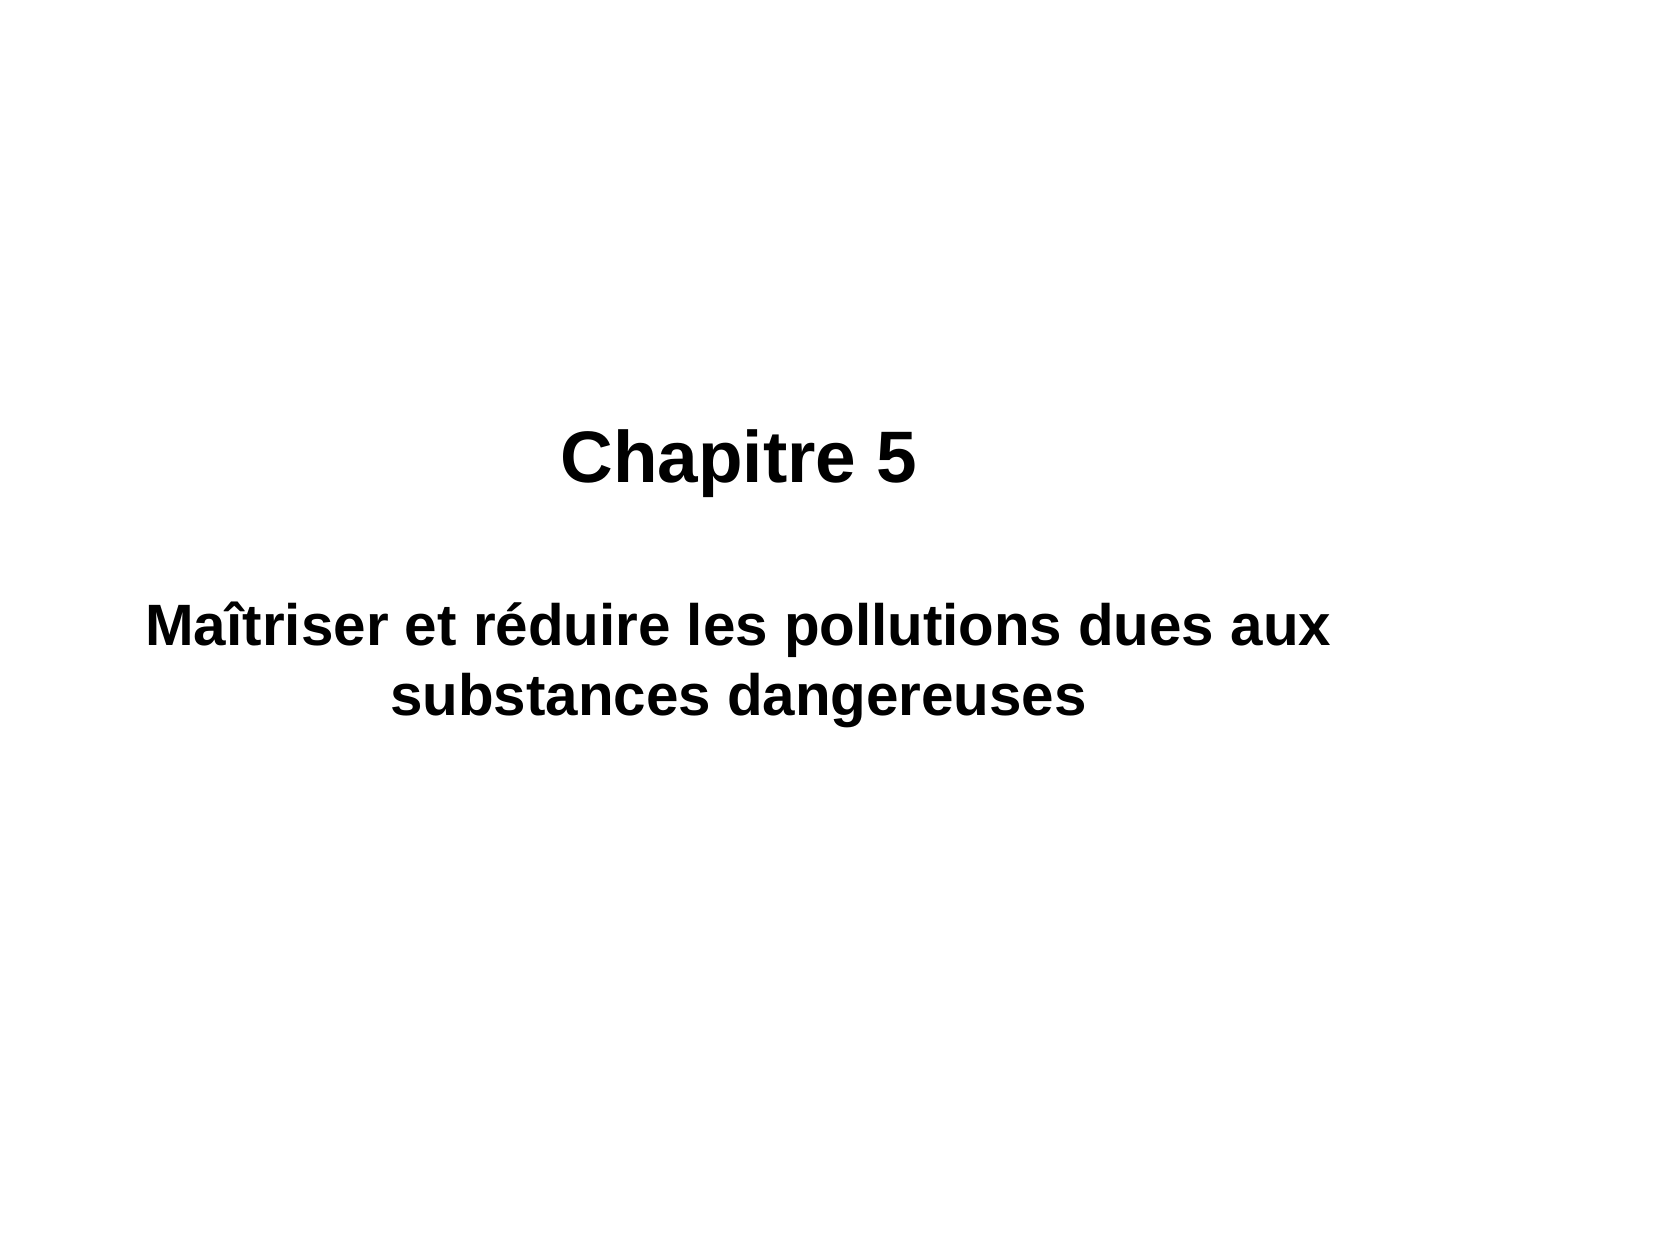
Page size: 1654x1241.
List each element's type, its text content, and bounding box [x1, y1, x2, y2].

text_box Chapitre 5 Maîtriser et réduire les pollutions dues aux substances dangereuses [53, 399, 1426, 738]
